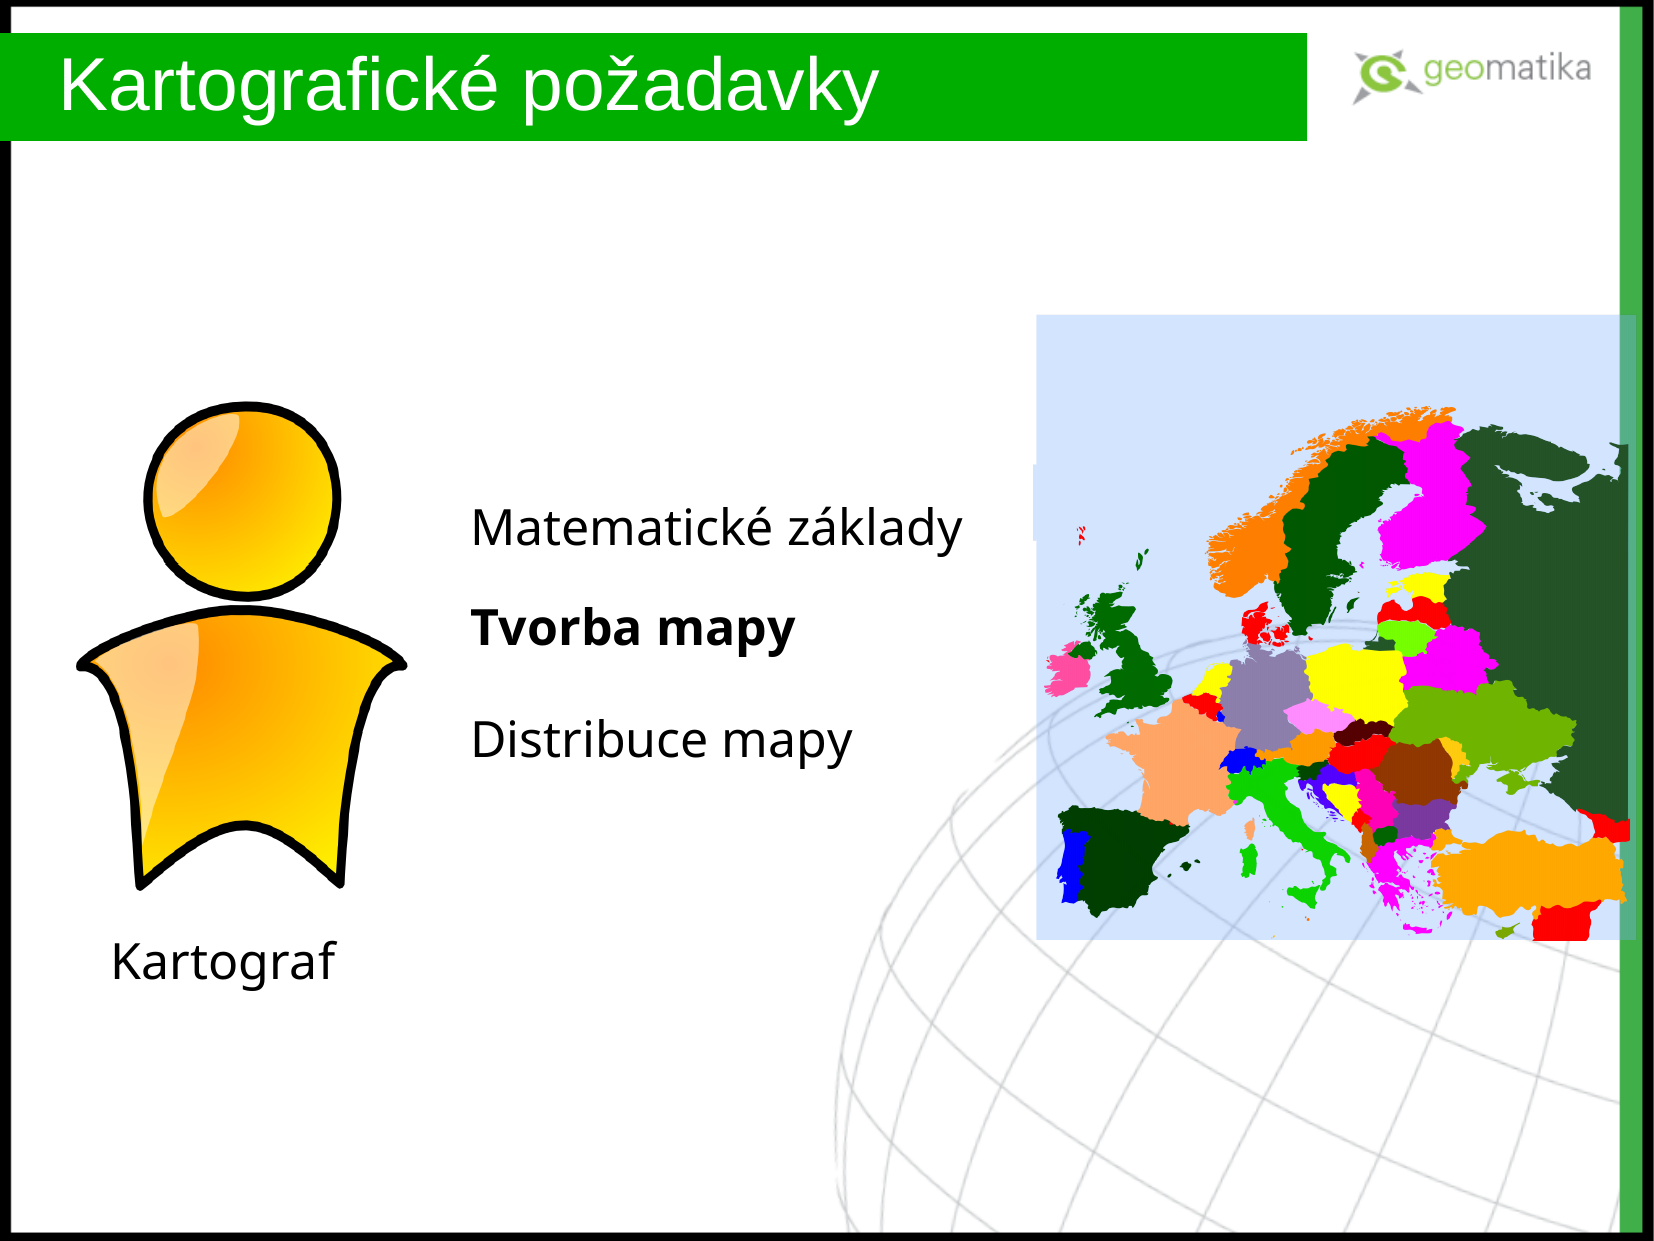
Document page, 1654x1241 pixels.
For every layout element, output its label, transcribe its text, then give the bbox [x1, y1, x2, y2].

text_box Tvorba mapy [469, 592, 1060, 653]
title Kartografické požadavky [0, 0, 1571, 170]
text_box Kartograf [110, 926, 347, 988]
text_box Distribuce mapy [469, 704, 1060, 766]
text_box Matematické základy [469, 491, 1060, 553]
picture [0, 0, 1654, 1241]
